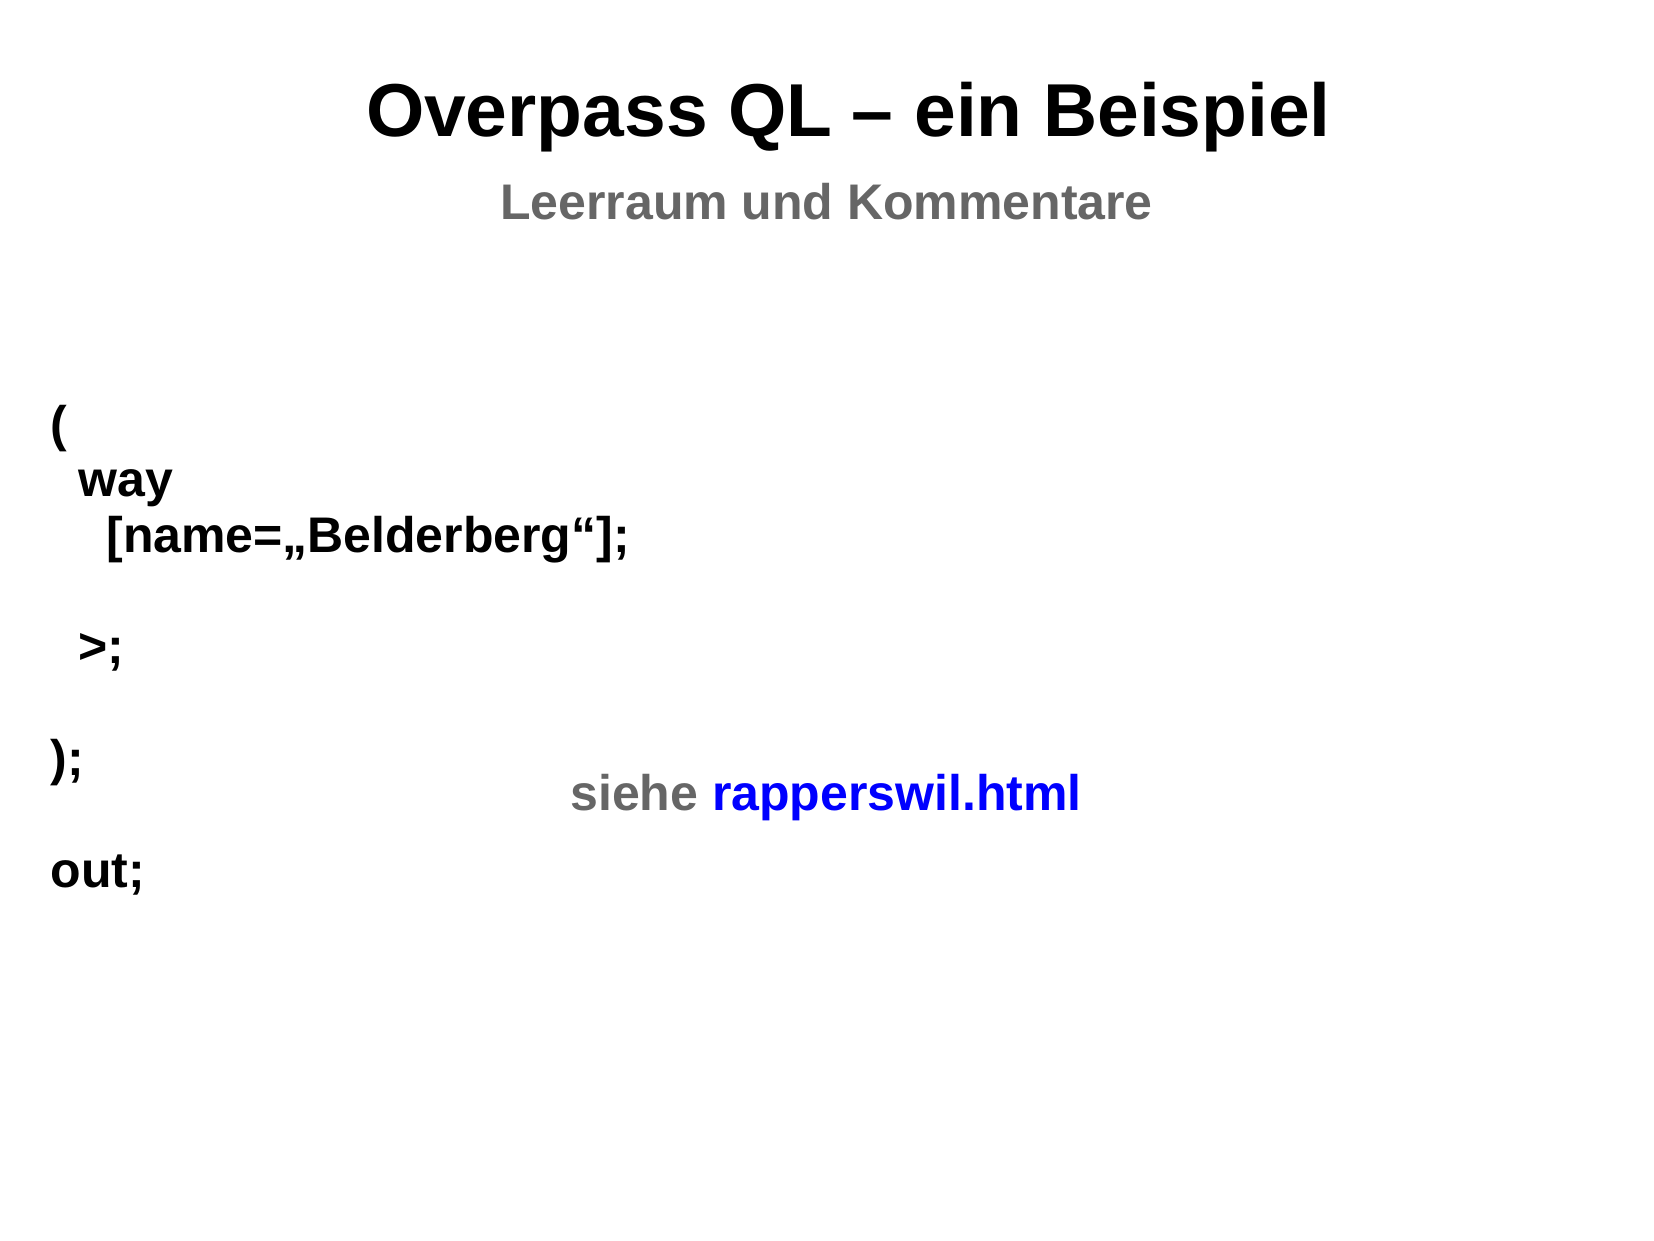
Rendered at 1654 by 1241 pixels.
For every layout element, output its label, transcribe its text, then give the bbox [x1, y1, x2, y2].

text_box ( way [name=„Belderberg“]; >; ); out; [35, 388, 646, 905]
text_box Overpass QL – ein Beispiel [351, 61, 1346, 160]
text_box siehe rapperswil.html [555, 757, 1098, 829]
text_box Leerraum und Kommentare [485, 167, 1168, 238]
